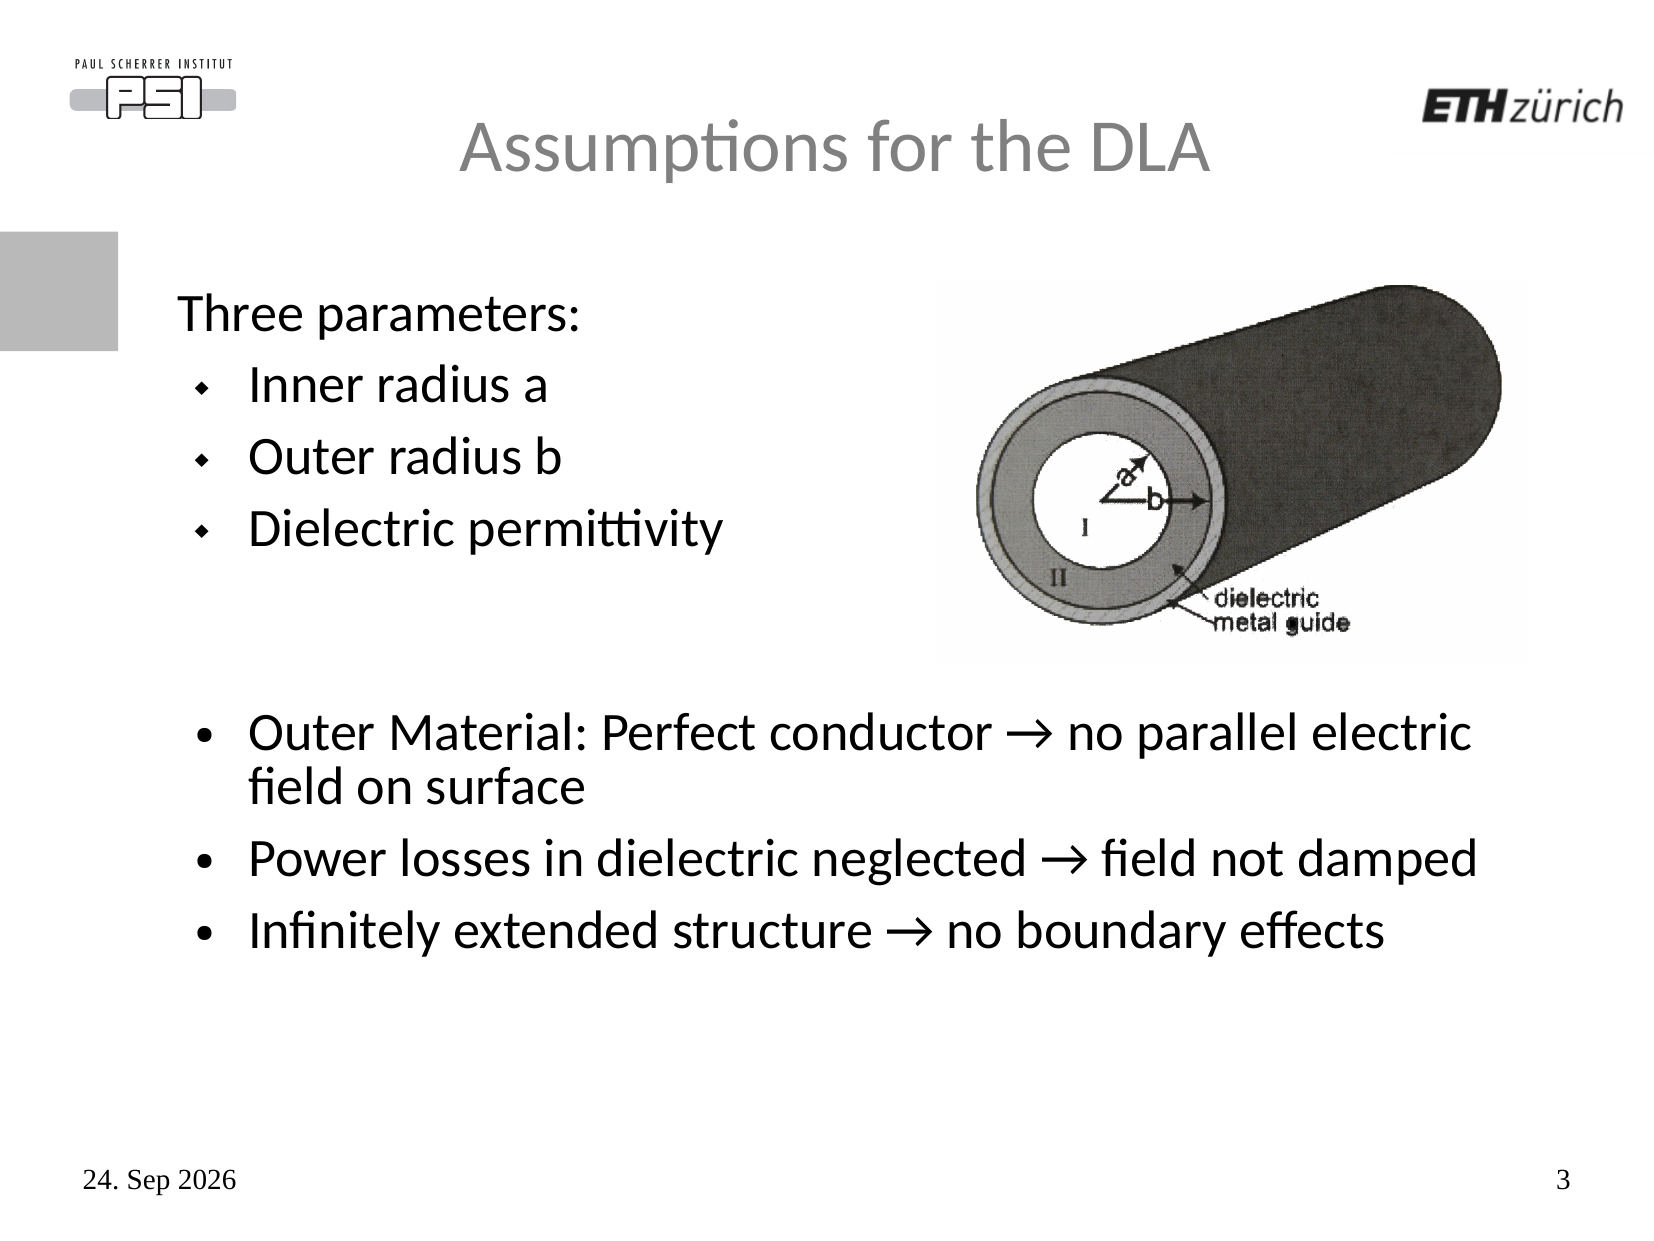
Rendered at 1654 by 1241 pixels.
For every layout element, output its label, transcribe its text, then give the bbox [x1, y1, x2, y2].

picture [1406, 59, 1654, 154]
picture [935, 278, 1528, 662]
list Three parameters: Inner radius a Outer radius b Dielectric permittivity [177, 290, 858, 673]
list Outer Material: Perfect conductor → no parallel electric field on surface Power losses in dielectric neglected → field not damped Infinitely extended structure → no boundary effects [177, 709, 1571, 1092]
title Assumptions for the DLA [265, 49, 1406, 257]
